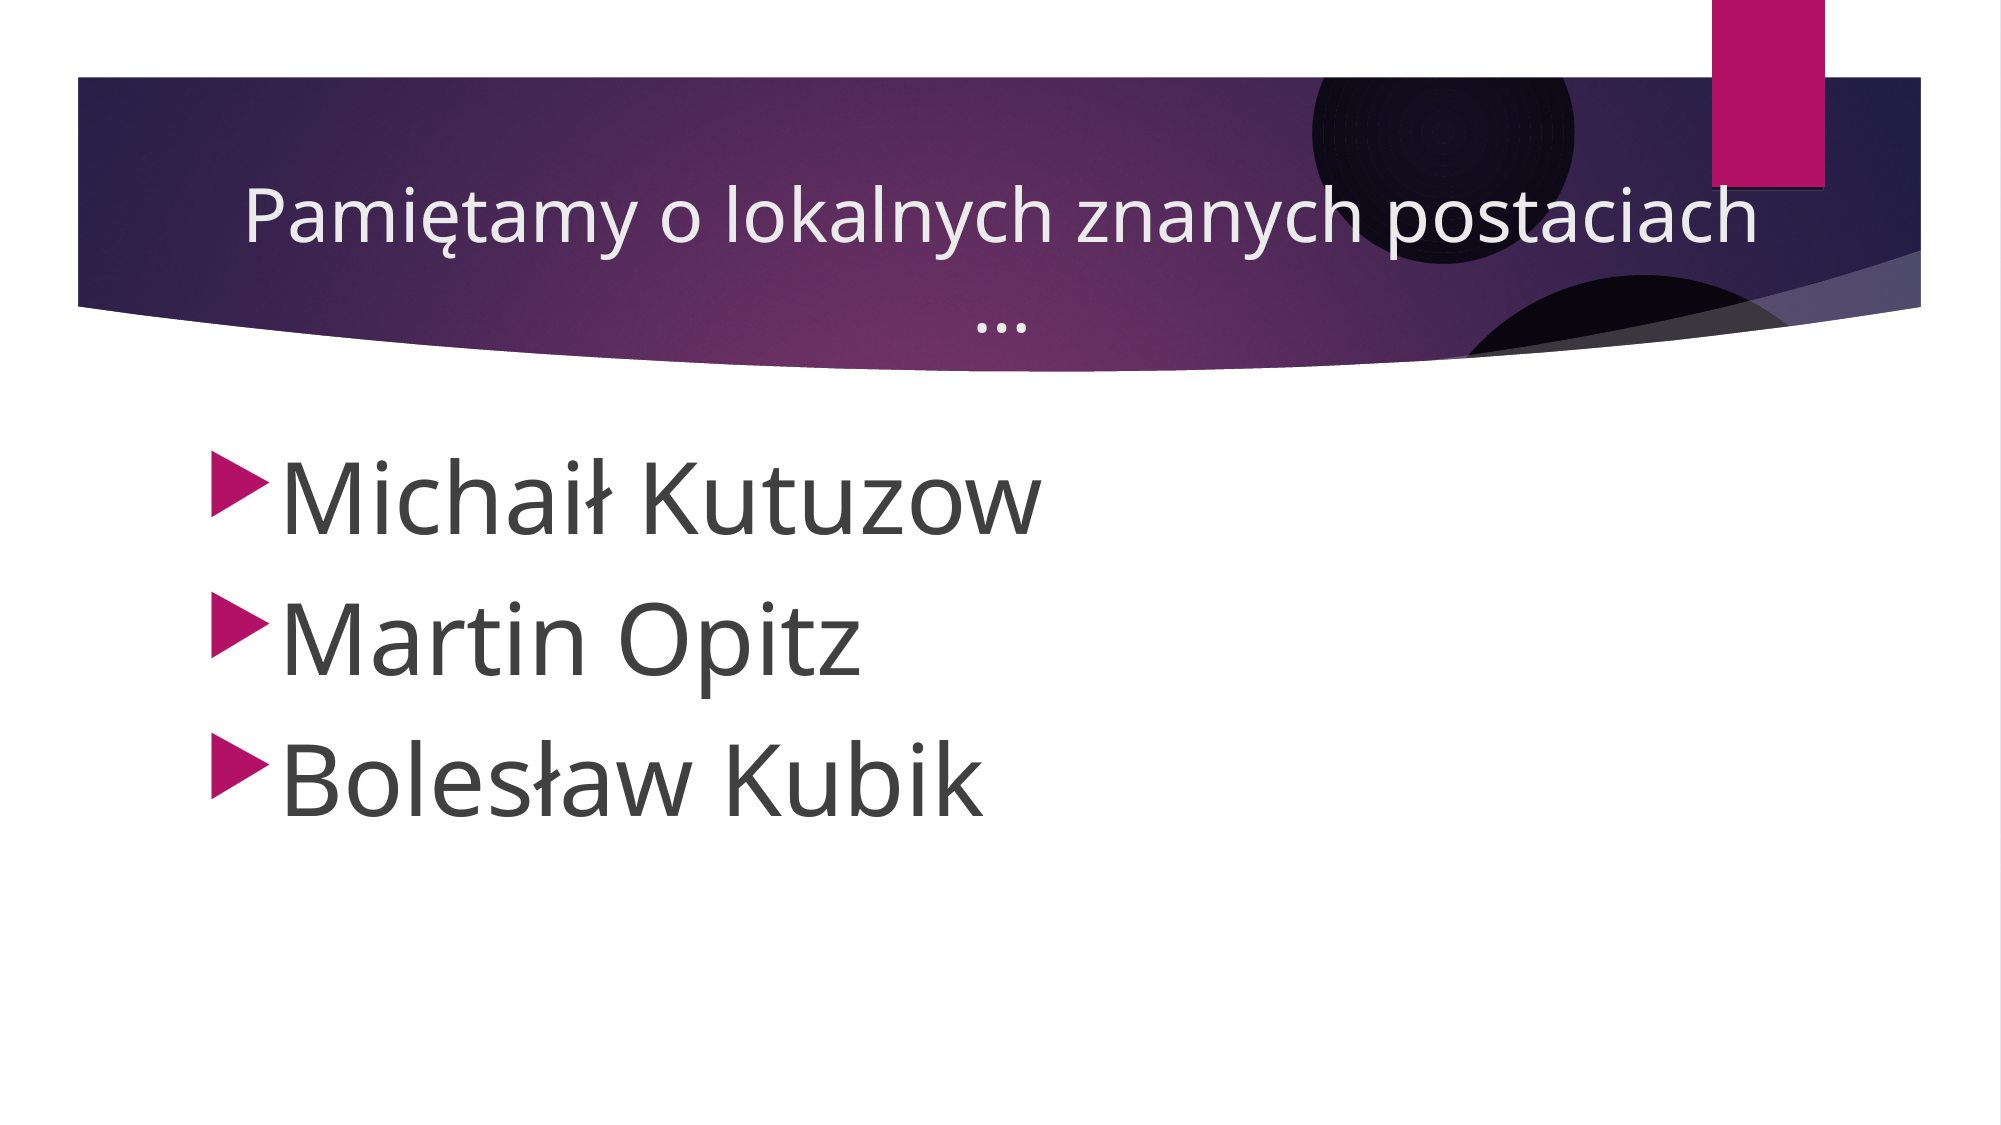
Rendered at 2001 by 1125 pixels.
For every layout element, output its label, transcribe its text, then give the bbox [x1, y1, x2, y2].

list Michaił Kutuzow Martin Opitz Bolesław Kubik [189, 427, 1638, 988]
title Pamiętamy o lokalnych znanych postaciach … [189, 159, 1816, 276]
